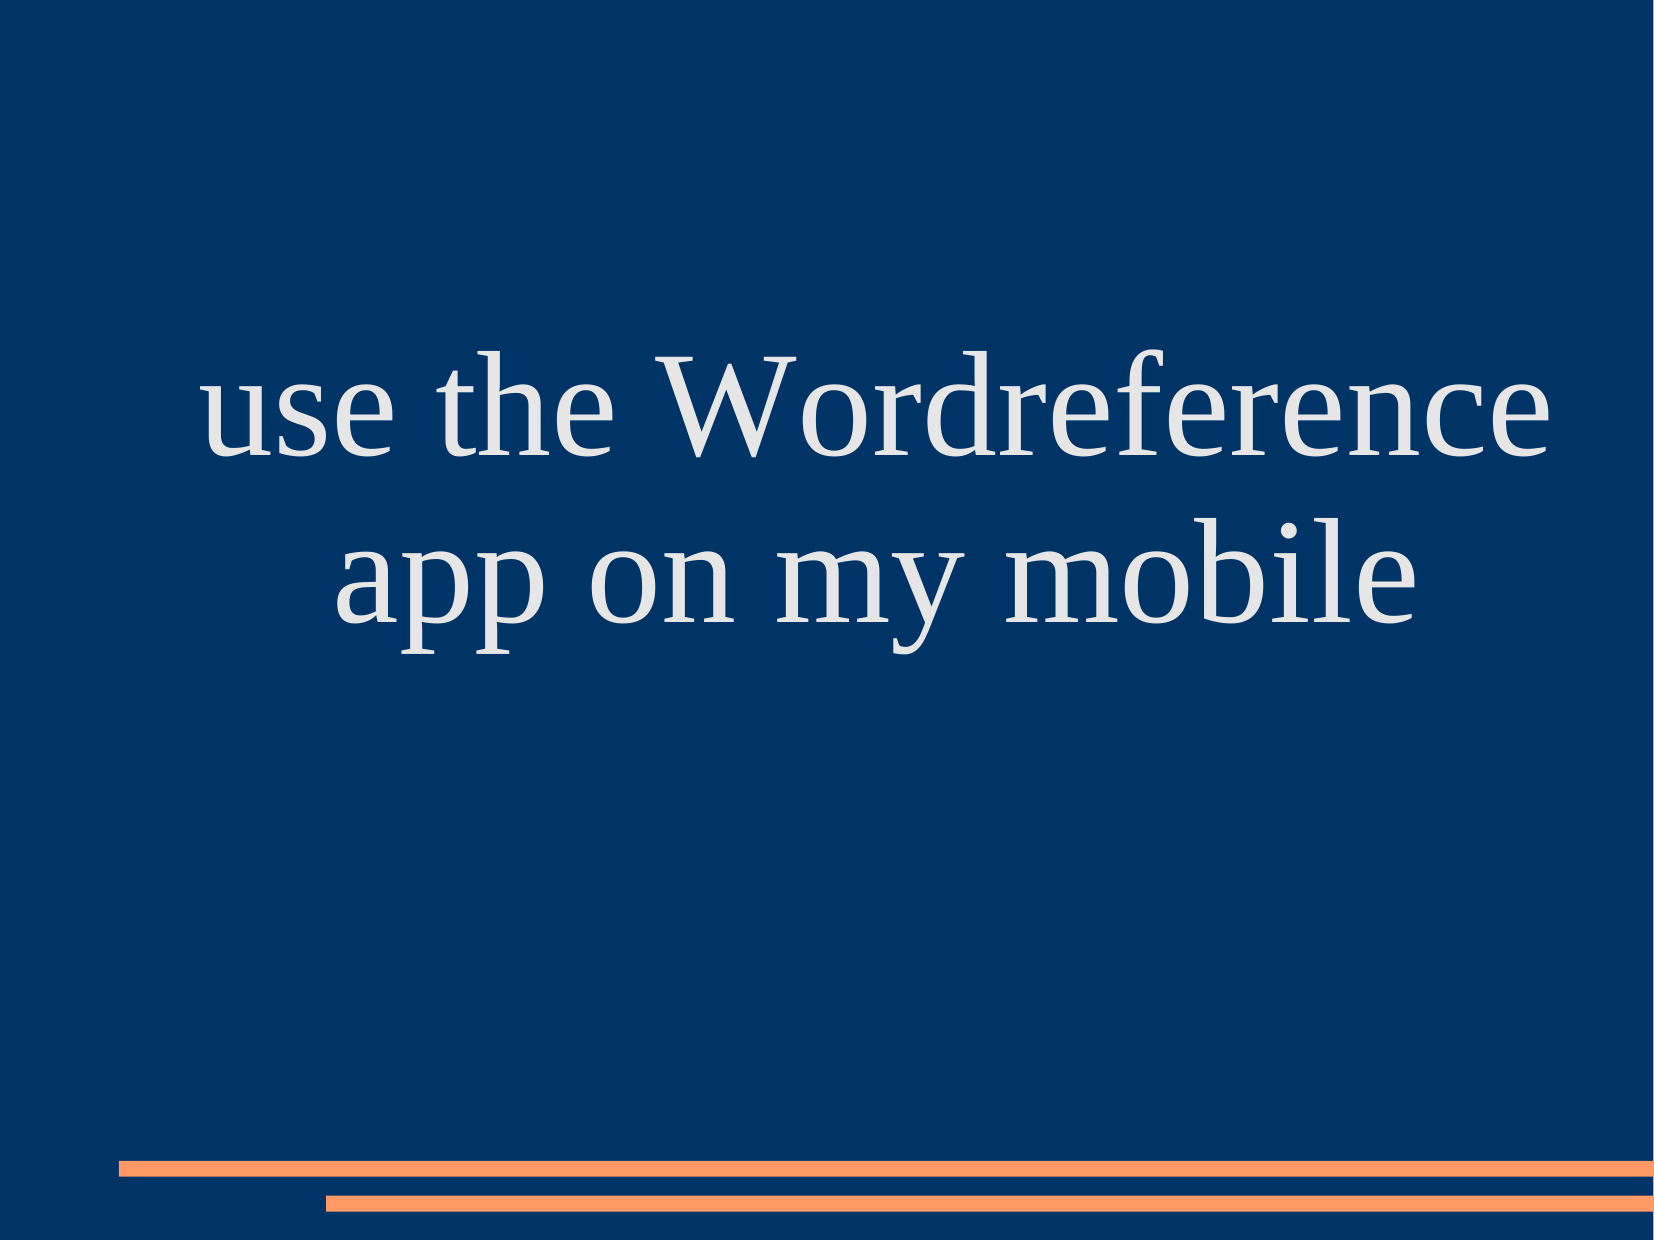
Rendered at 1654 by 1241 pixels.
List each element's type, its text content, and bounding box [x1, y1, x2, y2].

list use the Wordreference app on my mobile [121, 322, 1561, 1132]
